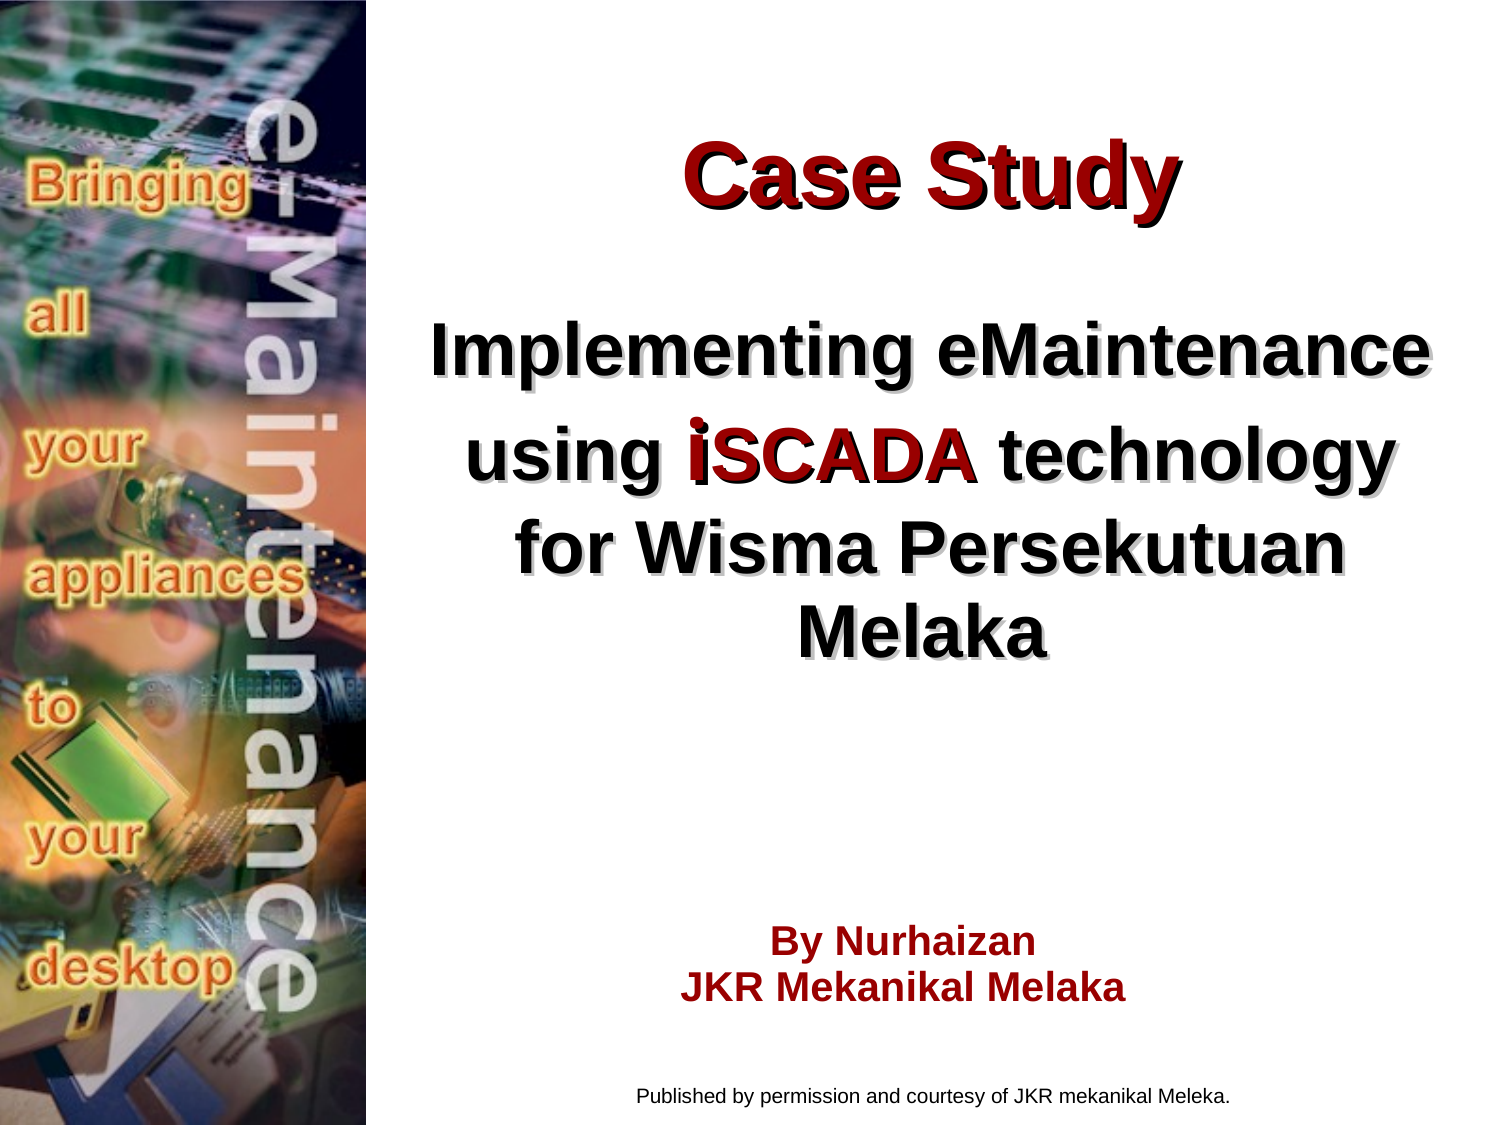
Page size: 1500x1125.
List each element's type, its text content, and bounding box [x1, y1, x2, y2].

text_box Case Study [412, 114, 1451, 233]
text_box By Nurhaizan JKR Mekanikal Melaka [518, 837, 1288, 1019]
picture [0, 0, 366, 1125]
text_box Implementing eMaintenance using iSCADA technology for Wisma Persekutuan Melaka [412, 299, 1451, 681]
text_box Published by permission and courtesy of JKR mekanikal Meleka. [366, 1077, 1500, 1116]
